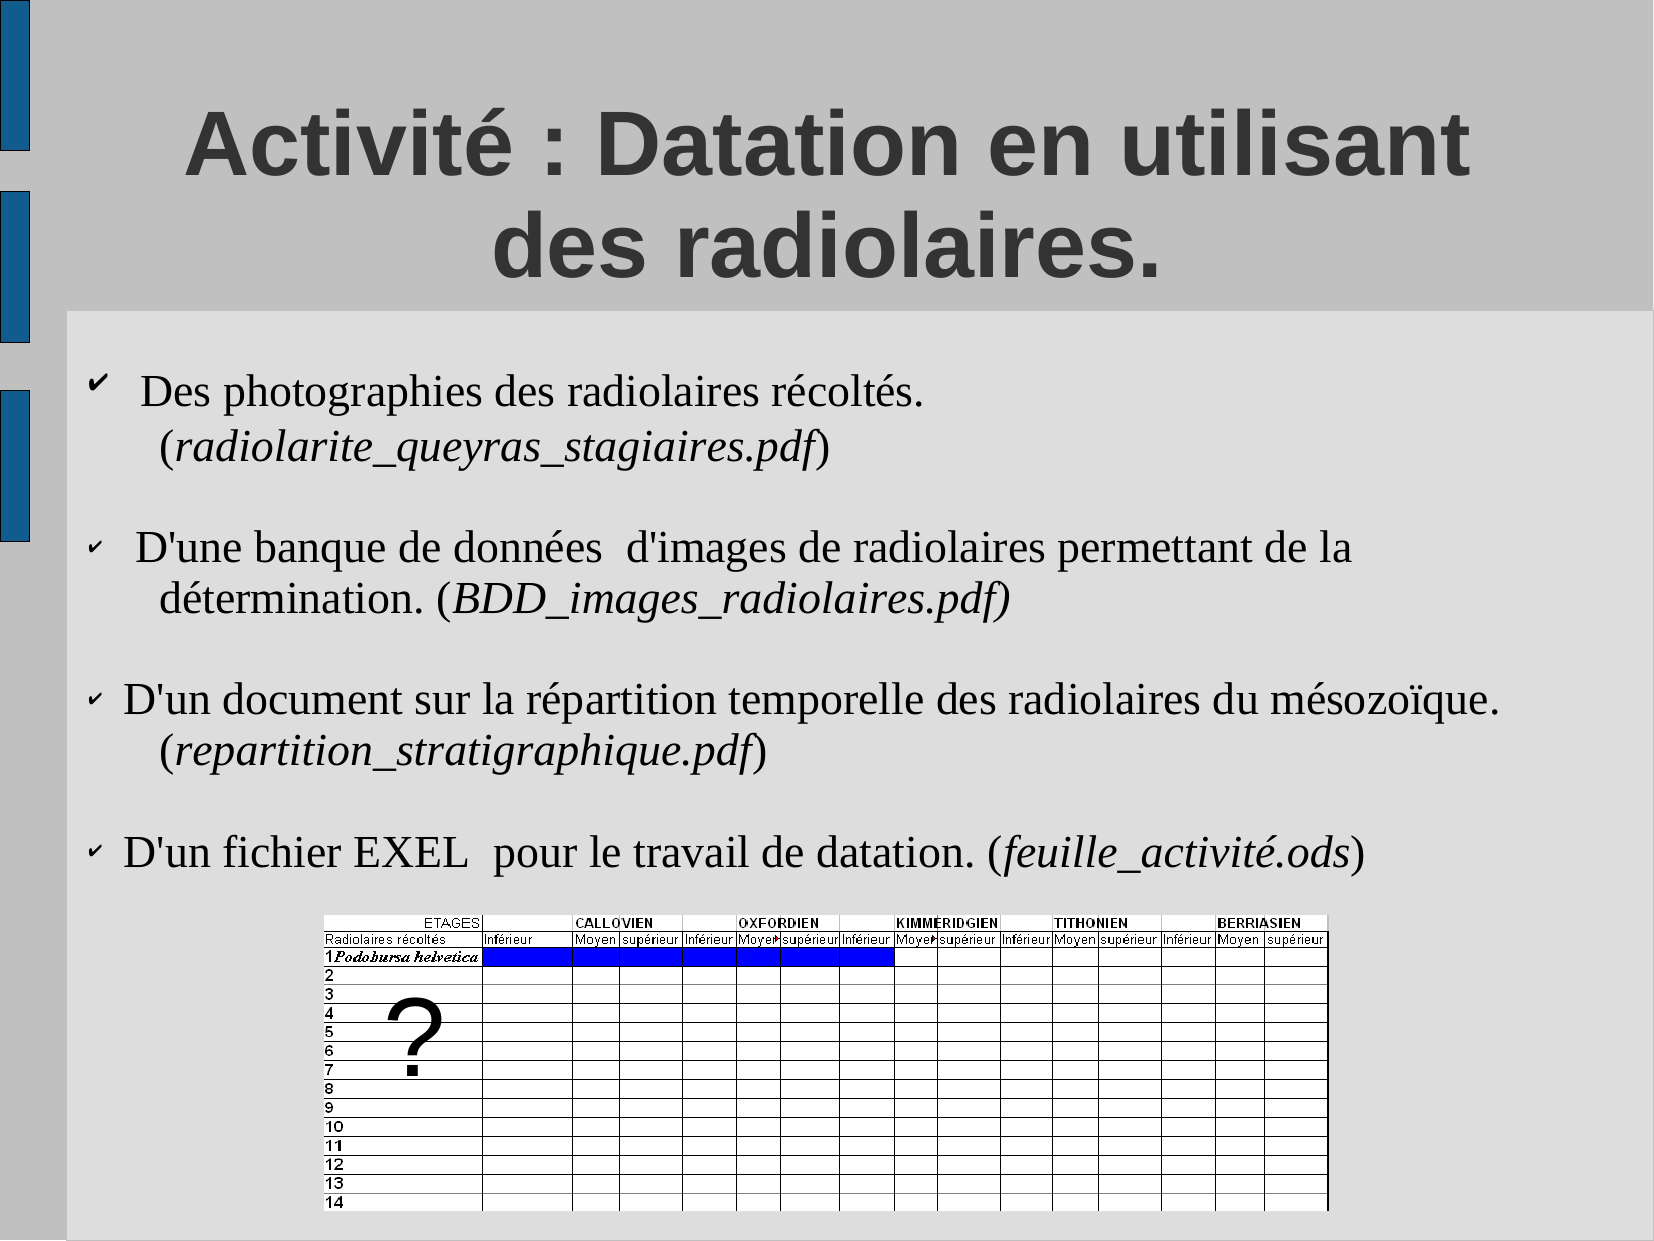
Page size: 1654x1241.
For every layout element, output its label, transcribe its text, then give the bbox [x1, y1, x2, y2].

picture [324, 915, 1329, 1211]
text_box ? [383, 974, 473, 1123]
subtitle Des photographies des radiolaires récoltés. (radiolarite_queyras_stagiaires.pdf) D'une banque de données d'images de radiolaires permettant de la détermination. (BDD_images_radiolaires.pdf) D'un document sur la répartition temporelle des radiolaires du mésozoïque. (repartition_stratigraphique.pdf) D'un fichier EXEL pour le travail de datation. (feuille_activité.ods) [88, 215, 1595, 879]
title Activité : Datation en utilisant des radiolaires. [121, 91, 1534, 215]
